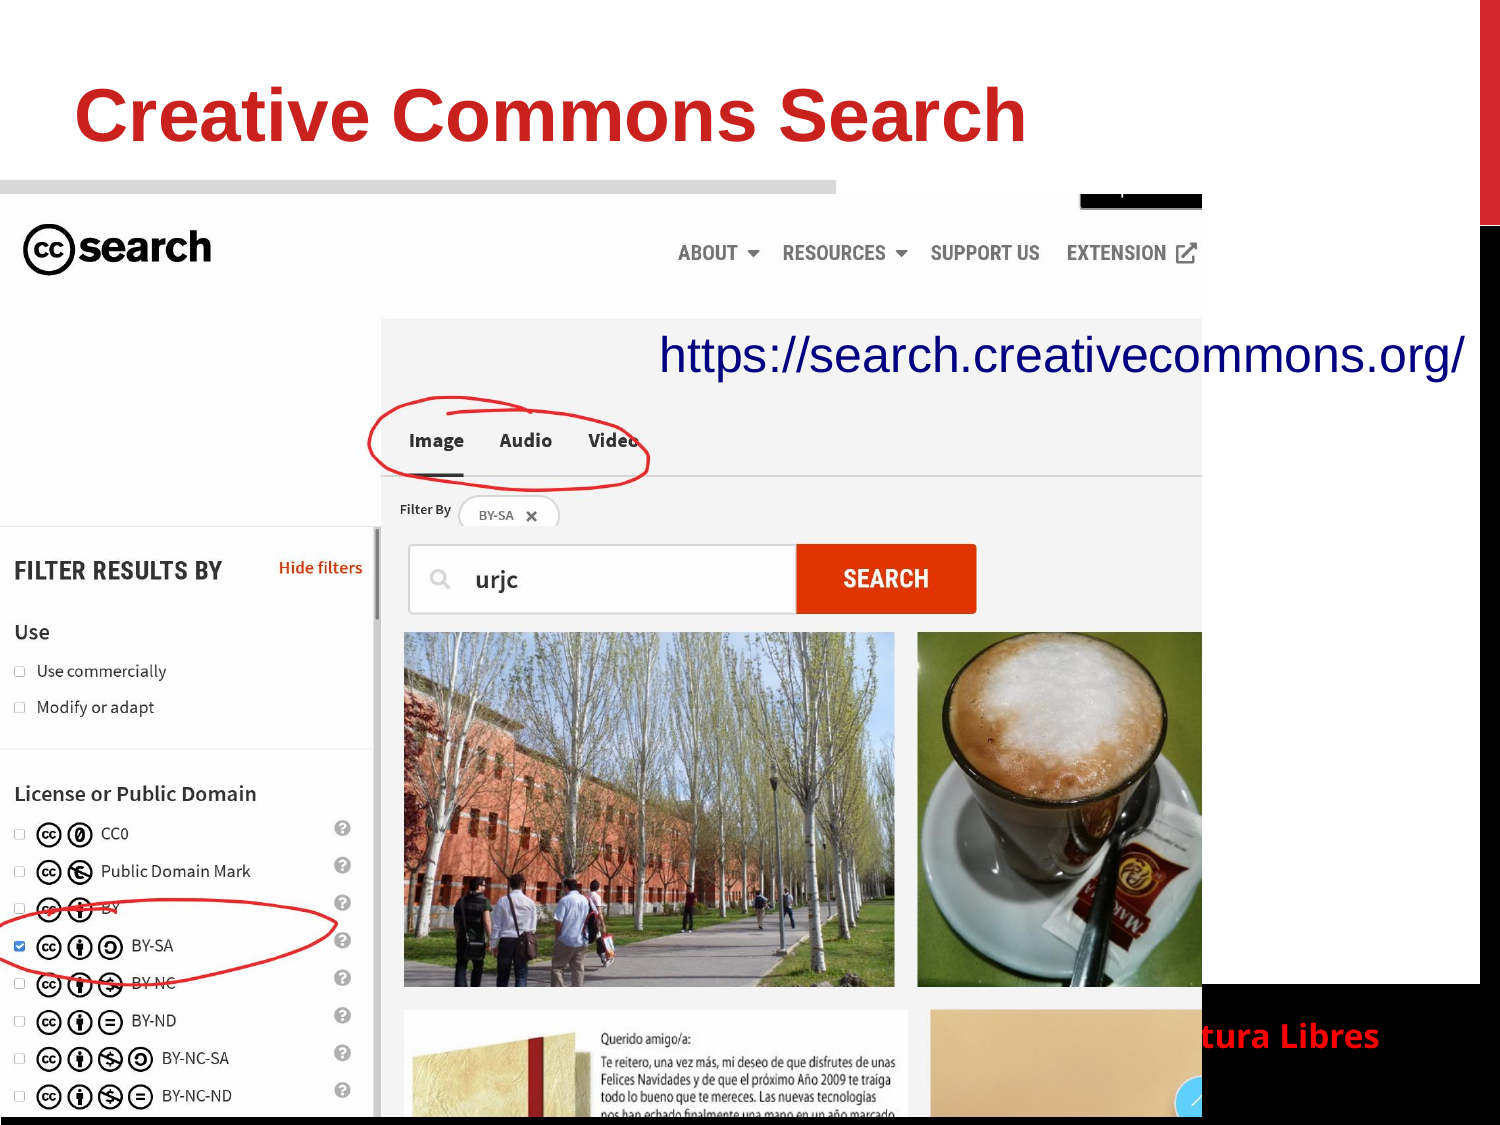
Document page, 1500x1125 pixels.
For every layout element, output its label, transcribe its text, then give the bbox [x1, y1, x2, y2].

picture [0, 194, 1202, 1117]
title [75, 15, 1425, 172]
text_box https://search.creativecommons.org/ [645, 319, 1482, 390]
text_box Creative Commons Search [60, 66, 1201, 194]
